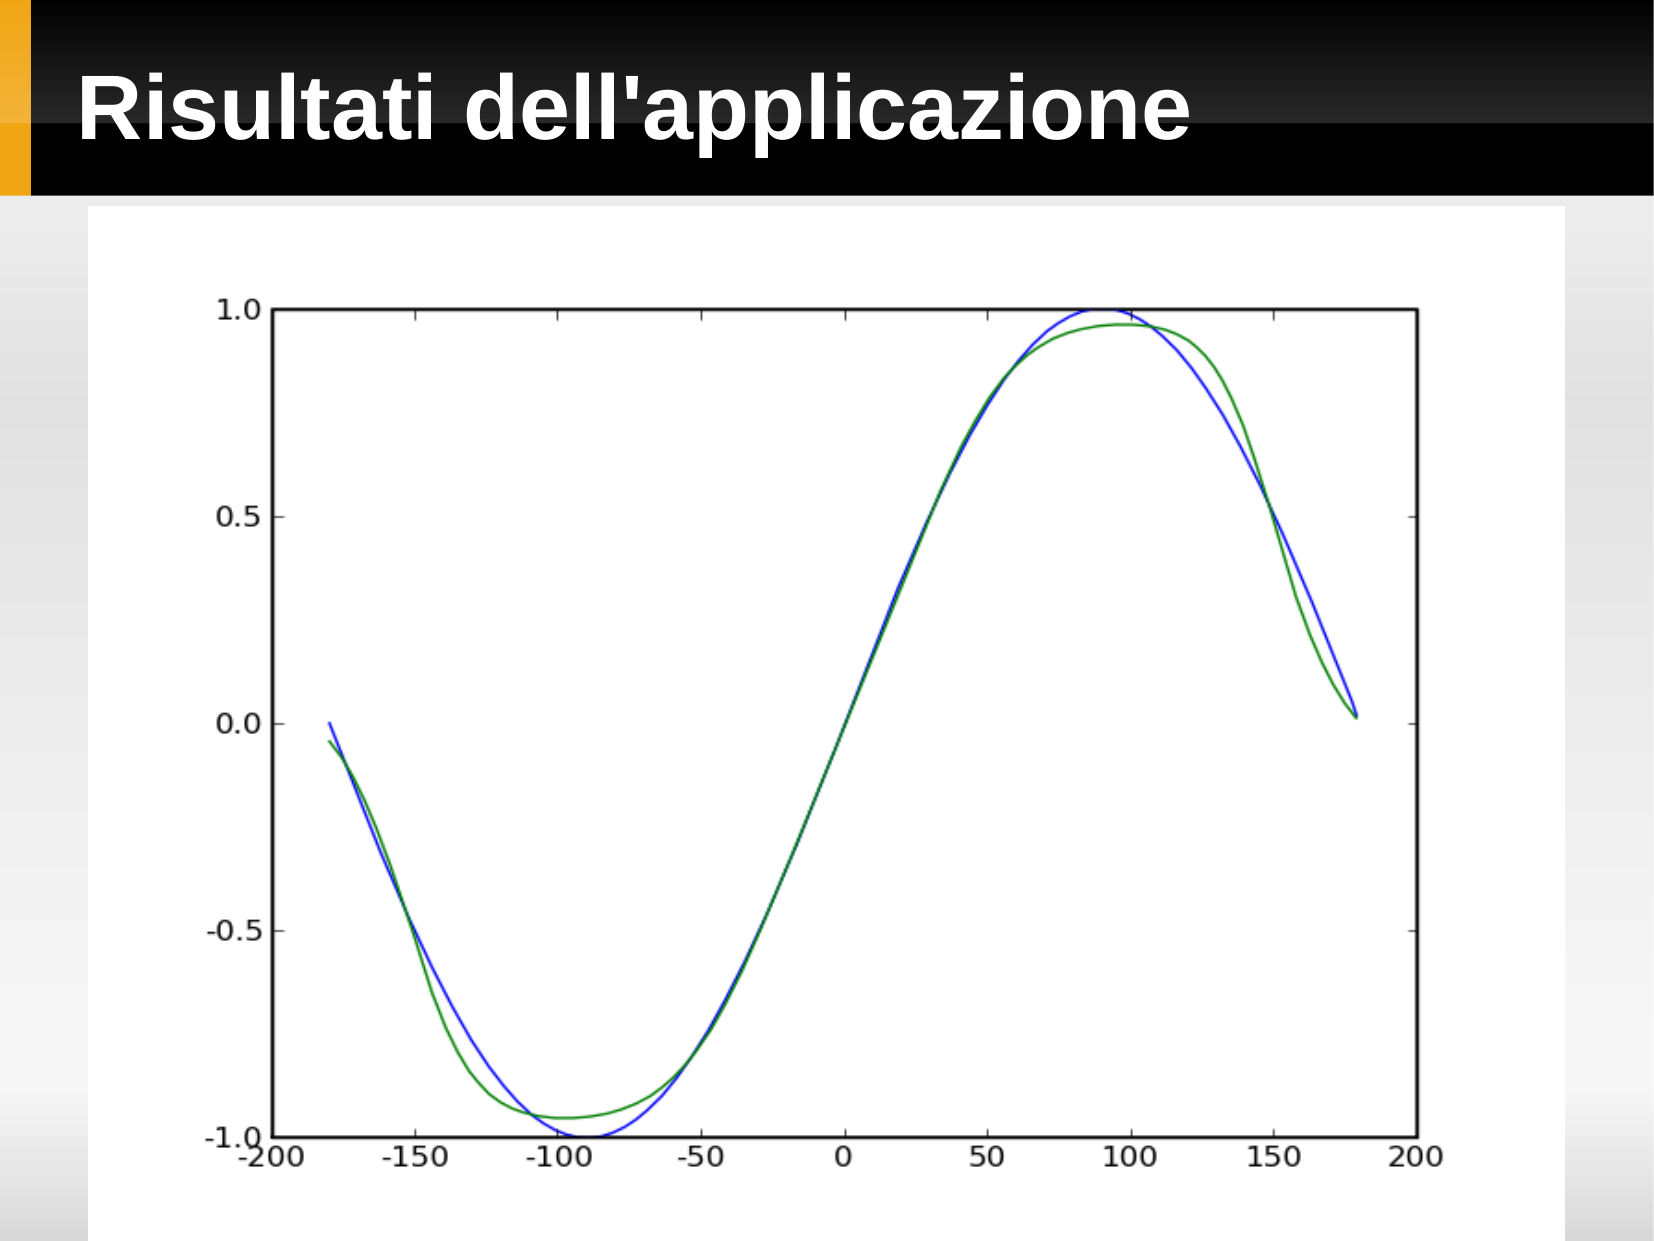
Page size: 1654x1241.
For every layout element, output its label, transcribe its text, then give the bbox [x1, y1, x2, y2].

title Risultati dell'applicazione [76, 14, 1565, 208]
picture [0, 0, 1654, 1241]
